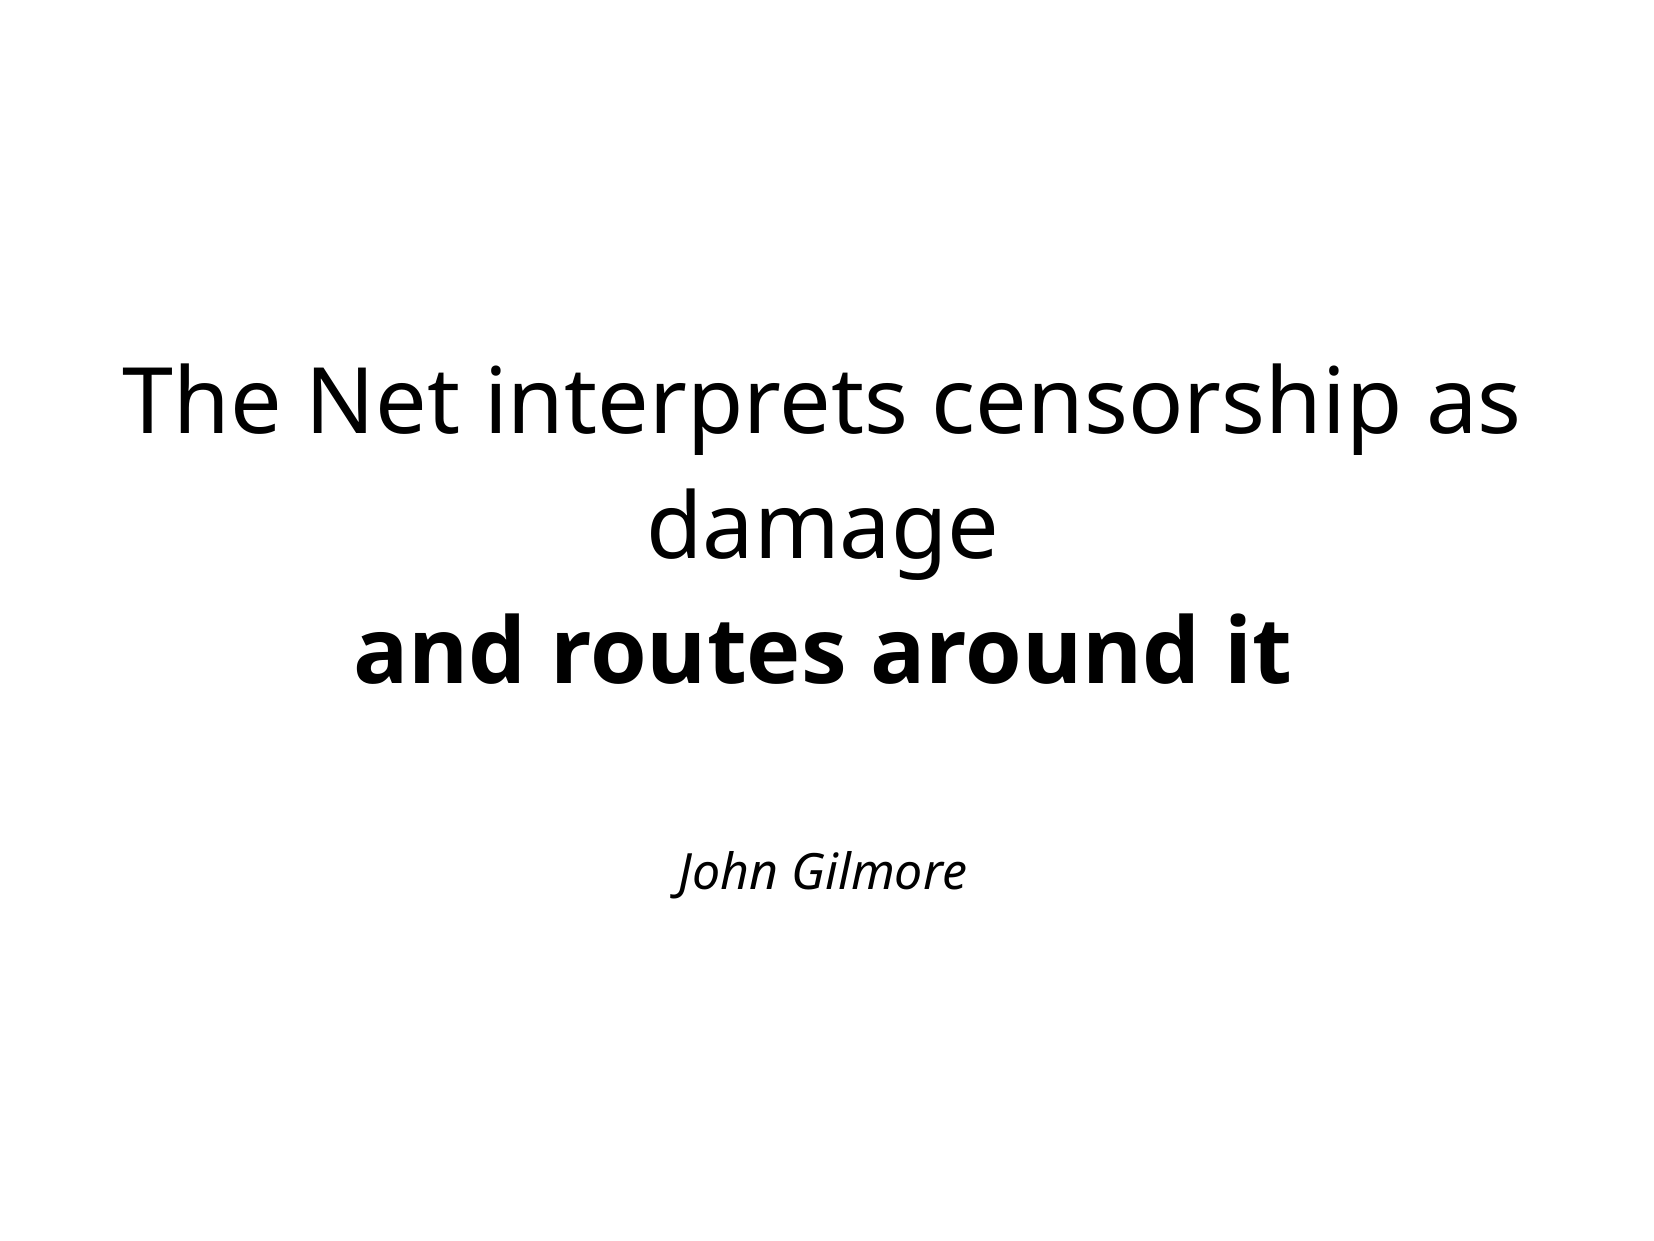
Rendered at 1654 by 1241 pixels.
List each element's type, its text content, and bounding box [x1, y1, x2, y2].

title The Net interprets censorship as damage and routes around it John Gilmore [75, 385, 1571, 855]
